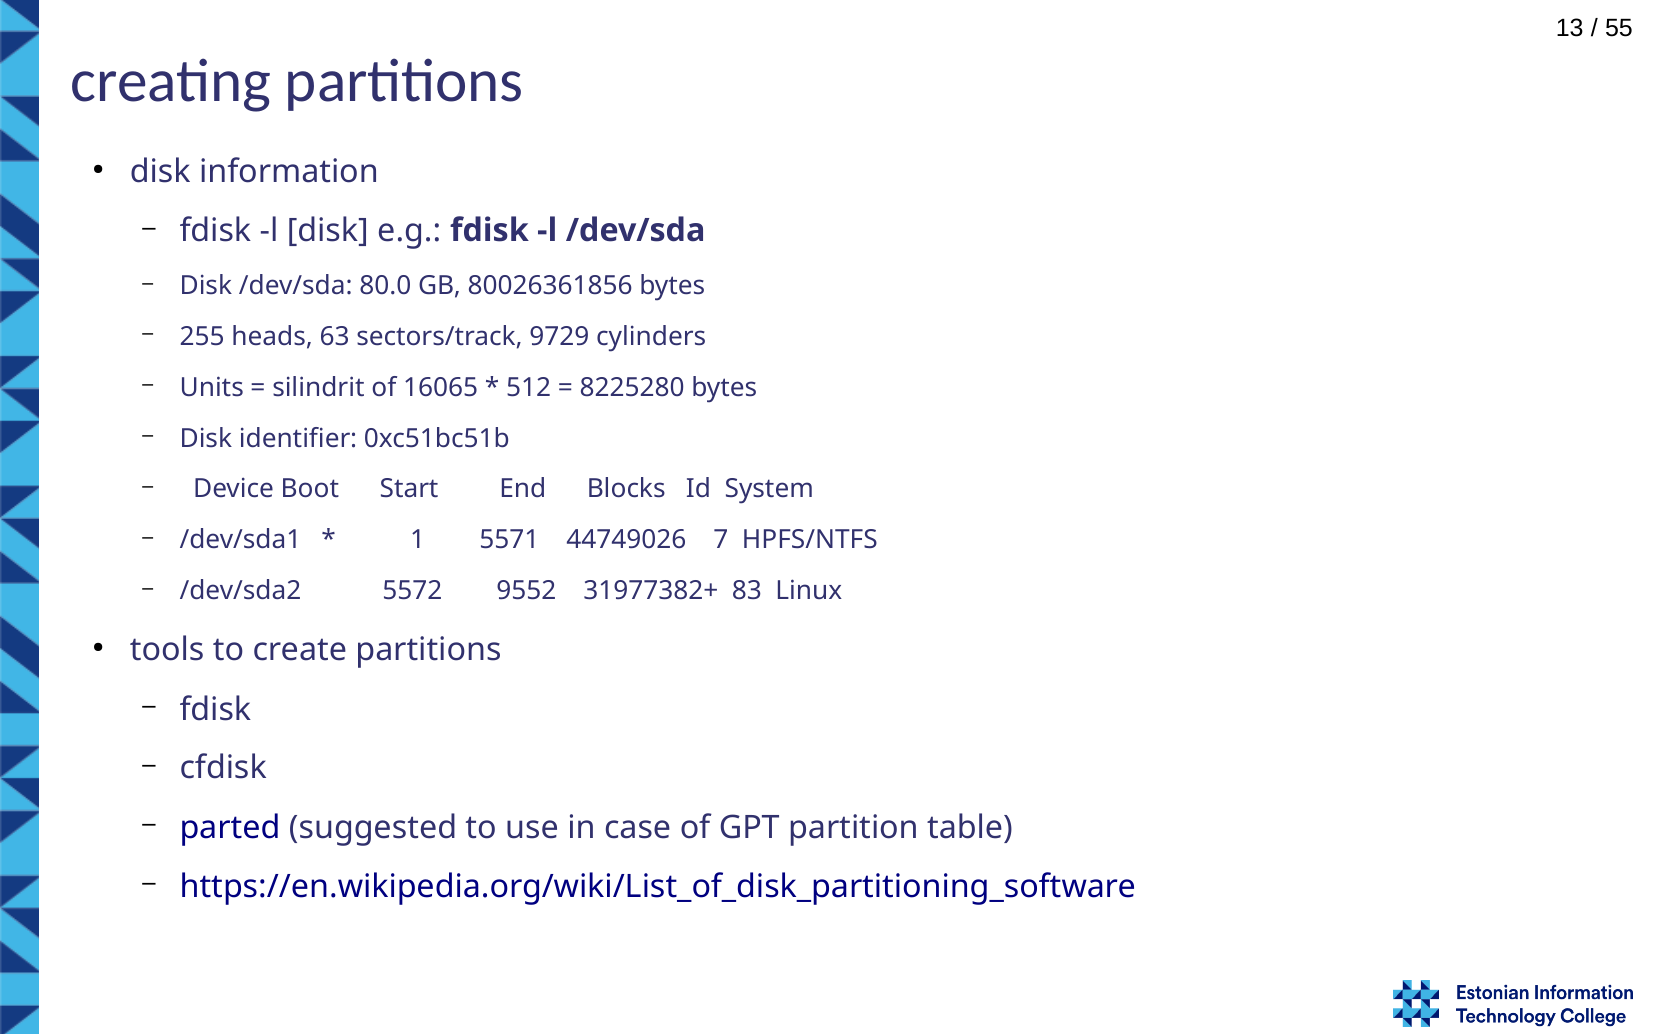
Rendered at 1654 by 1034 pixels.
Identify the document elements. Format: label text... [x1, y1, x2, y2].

list disk information fdisk -l [disk] e.g.: fdisk -l /dev/sda Disk /dev/sda: 80.0 GB, 80026361856 bytes 255 heads, 63 sectors/track, 9729 cylinders Units = silindrit of 16065 * 512 = 8225280 bytes Disk identifier: 0xc51bc51b Device Boot Start End Blocks Id System /dev/sda1 * 1 5571 44749026 7 HPFS/NTFS /dev/sda2 5572 9552 31977382+ 83 Linux tools to create partitions fdisk cfdisk parted (suggested to use in case of GPT partition table) https://en.wikipedia.org/wiki/List_of_disk_partitioning_software [80, 148, 1536, 916]
picture [1393, 980, 1633, 1027]
title creating partitions [70, 41, 1630, 130]
